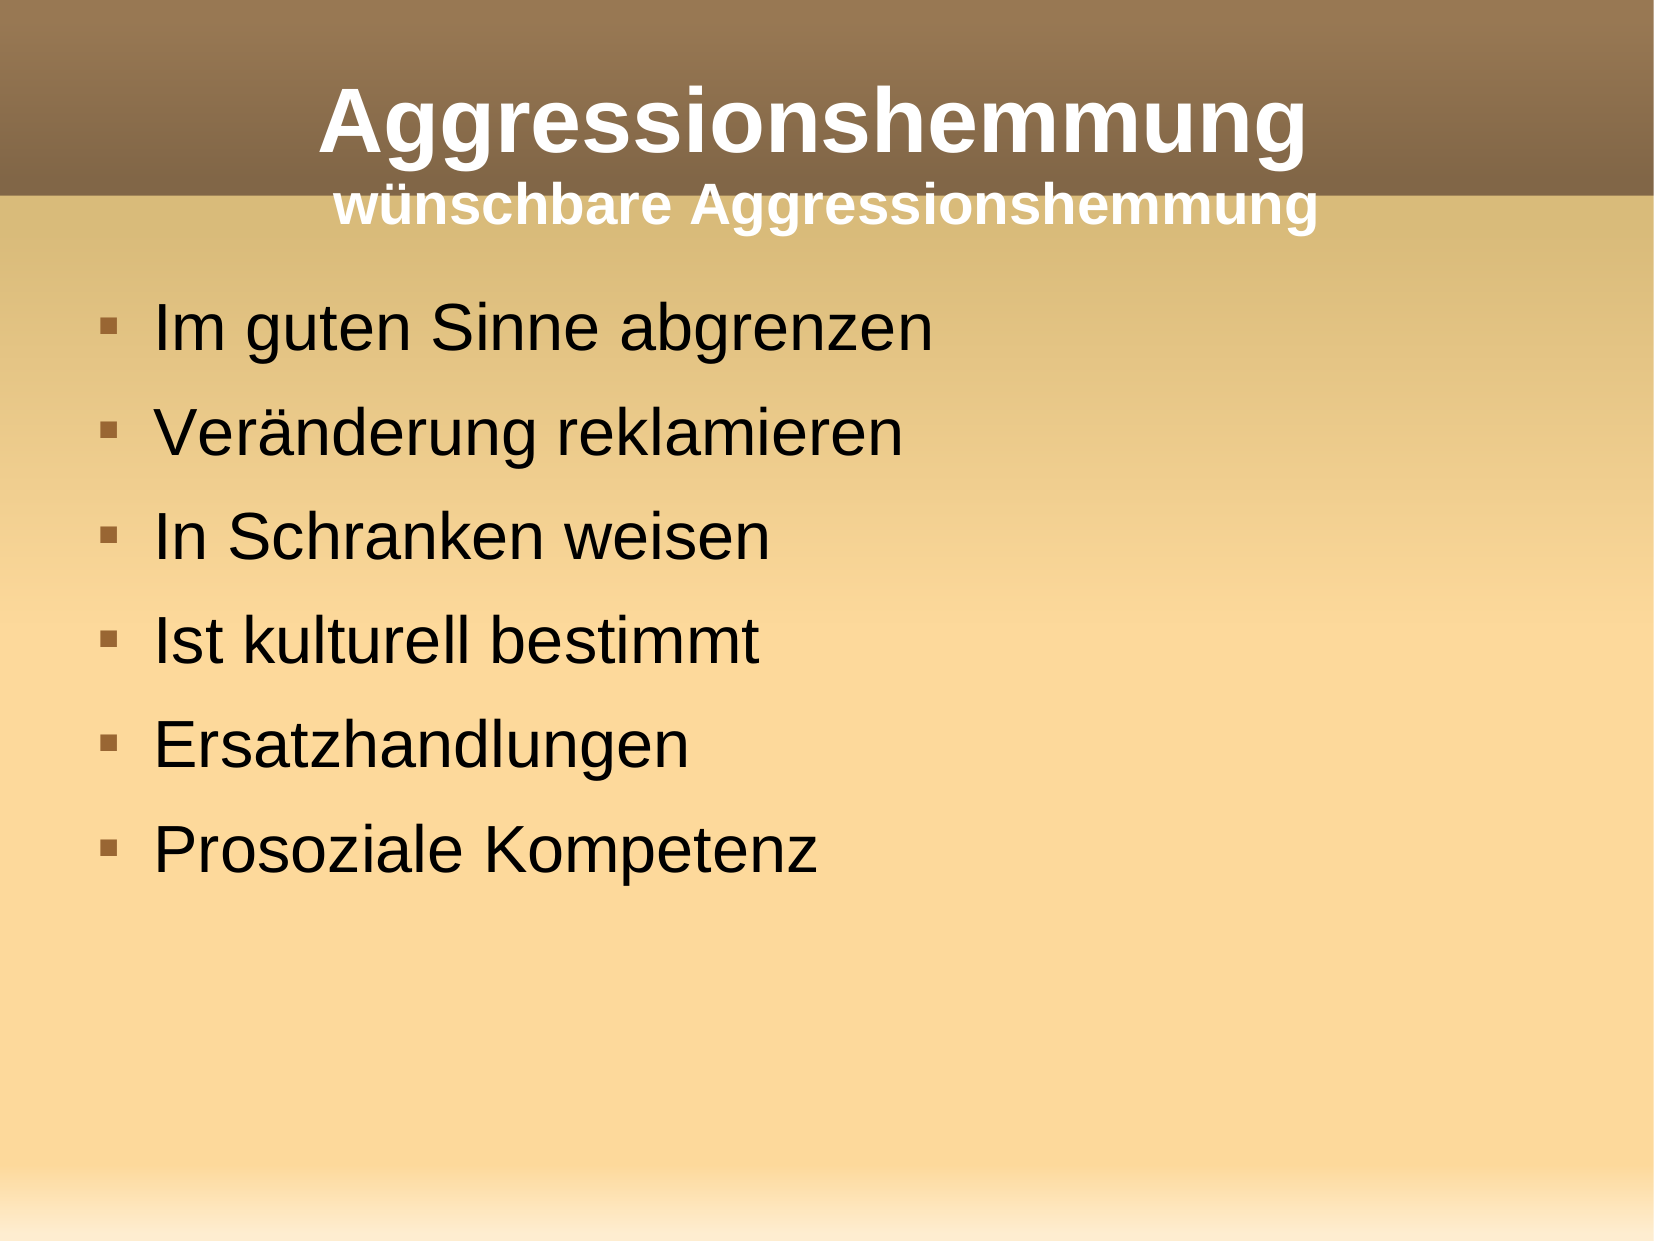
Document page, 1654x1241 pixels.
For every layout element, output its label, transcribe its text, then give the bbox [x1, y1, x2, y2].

title Aggressionshemmung wünschbare Aggressionshemmung [82, 69, 1571, 237]
list Im guten Sinne abgrenzen Veränderung reklamieren In Schranken weisen Ist kulturell bestimmt Ersatzhandlungen Prosoziale Kompetenz [82, 290, 1571, 1109]
picture [0, 0, 1654, 1241]
